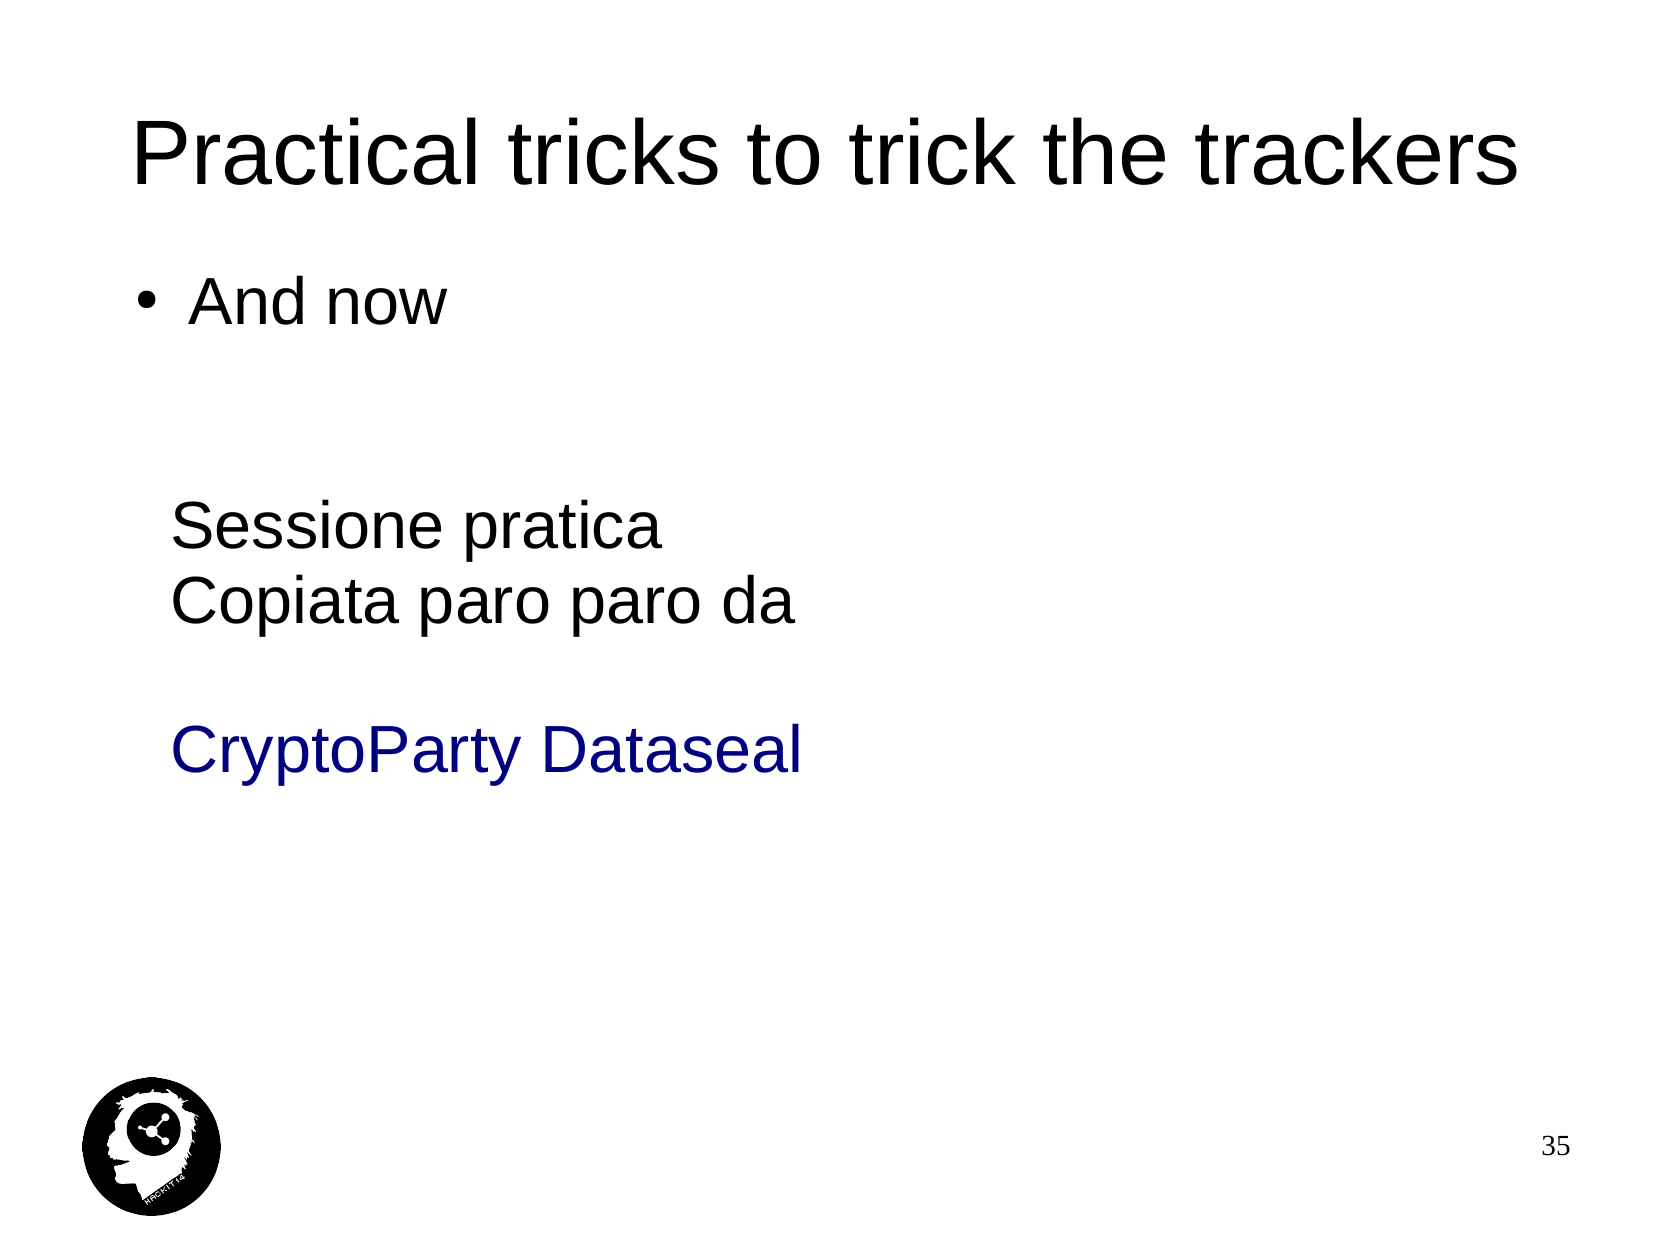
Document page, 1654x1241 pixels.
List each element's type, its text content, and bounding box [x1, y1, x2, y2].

picture [82, 1077, 221, 1216]
title Practical tricks to trick the trackers [82, 49, 1571, 257]
text_box And now Sessione pratica Copiata paro paro da CryptoParty Dataseal [120, 256, 1531, 842]
